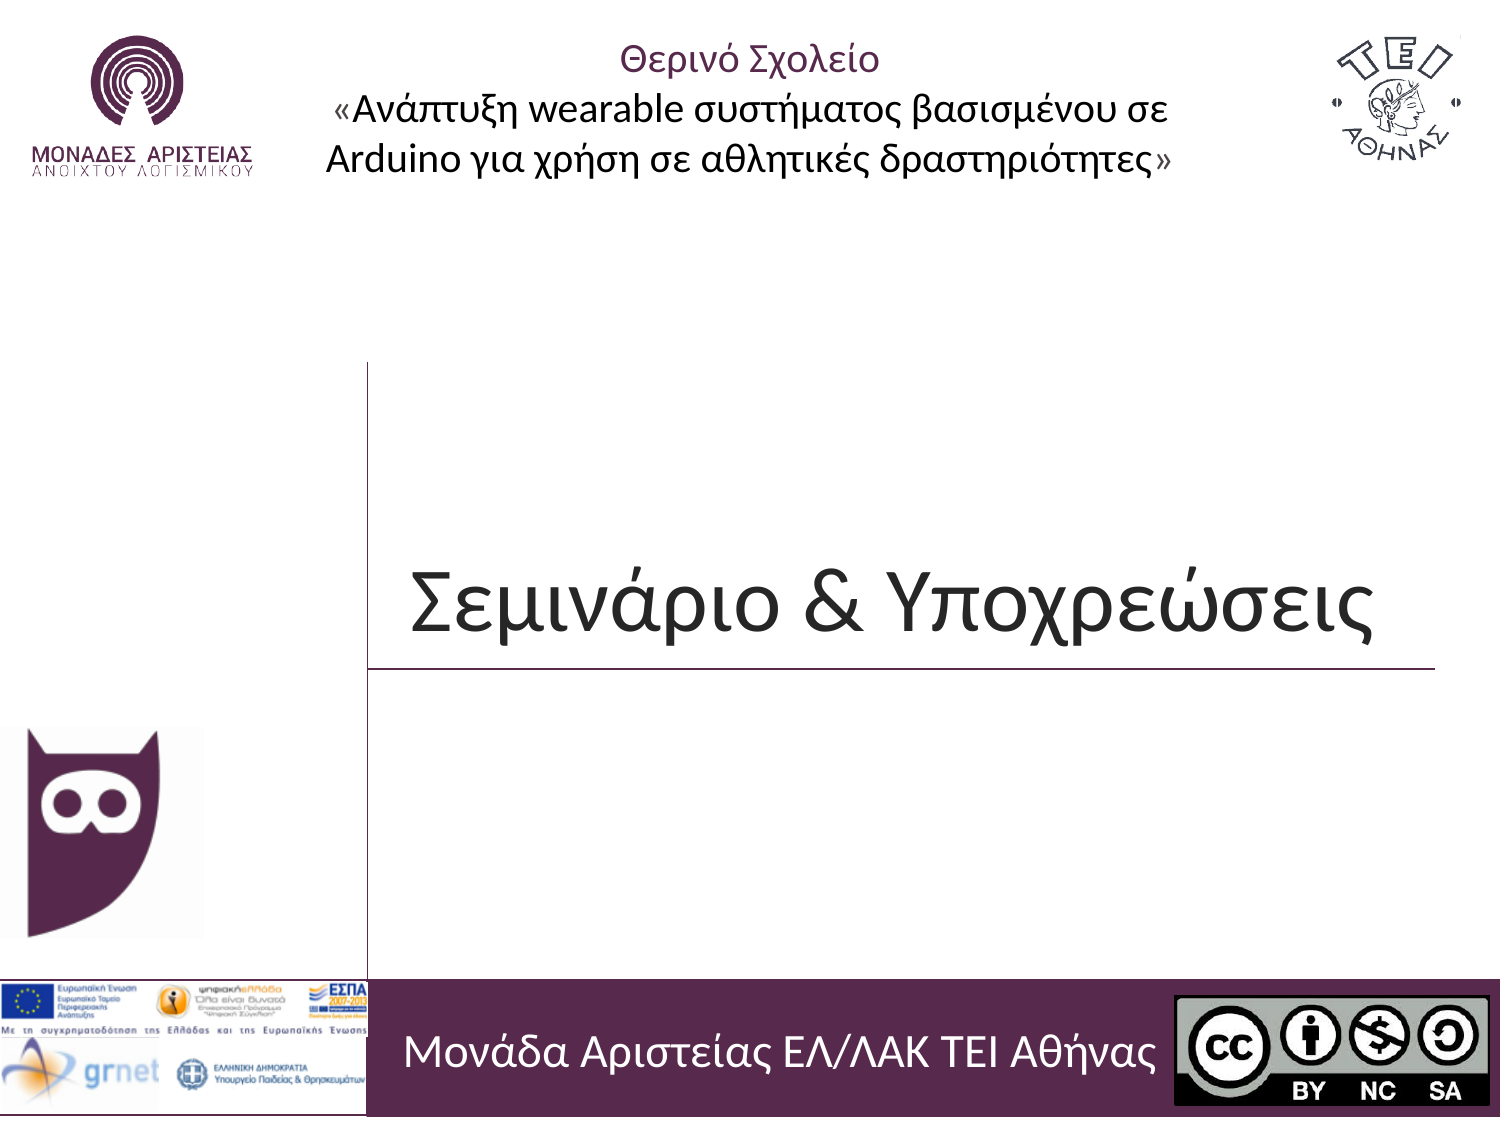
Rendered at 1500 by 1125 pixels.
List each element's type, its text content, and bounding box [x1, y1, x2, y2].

title Σεμινάριο & Υποχρεώσεις [395, 357, 1459, 658]
picture [0, 982, 368, 1113]
subtitle Μονάδα Αριστείας ΕΛ/ΛΑΚ ΤΕΙ Αθήνας [387, 992, 1488, 1105]
picture [175, 1057, 366, 1092]
picture [1174, 995, 1490, 1106]
picture [31, 36, 253, 177]
picture [1331, 35, 1461, 167]
text_box Θερινό Σχολείο «Ανάπτυξη wearable συστήματος βασισμένου σε Arduino για χρήση σε αθλητικές δραστηριότητες» [280, 22, 1220, 190]
picture [0, 727, 204, 939]
